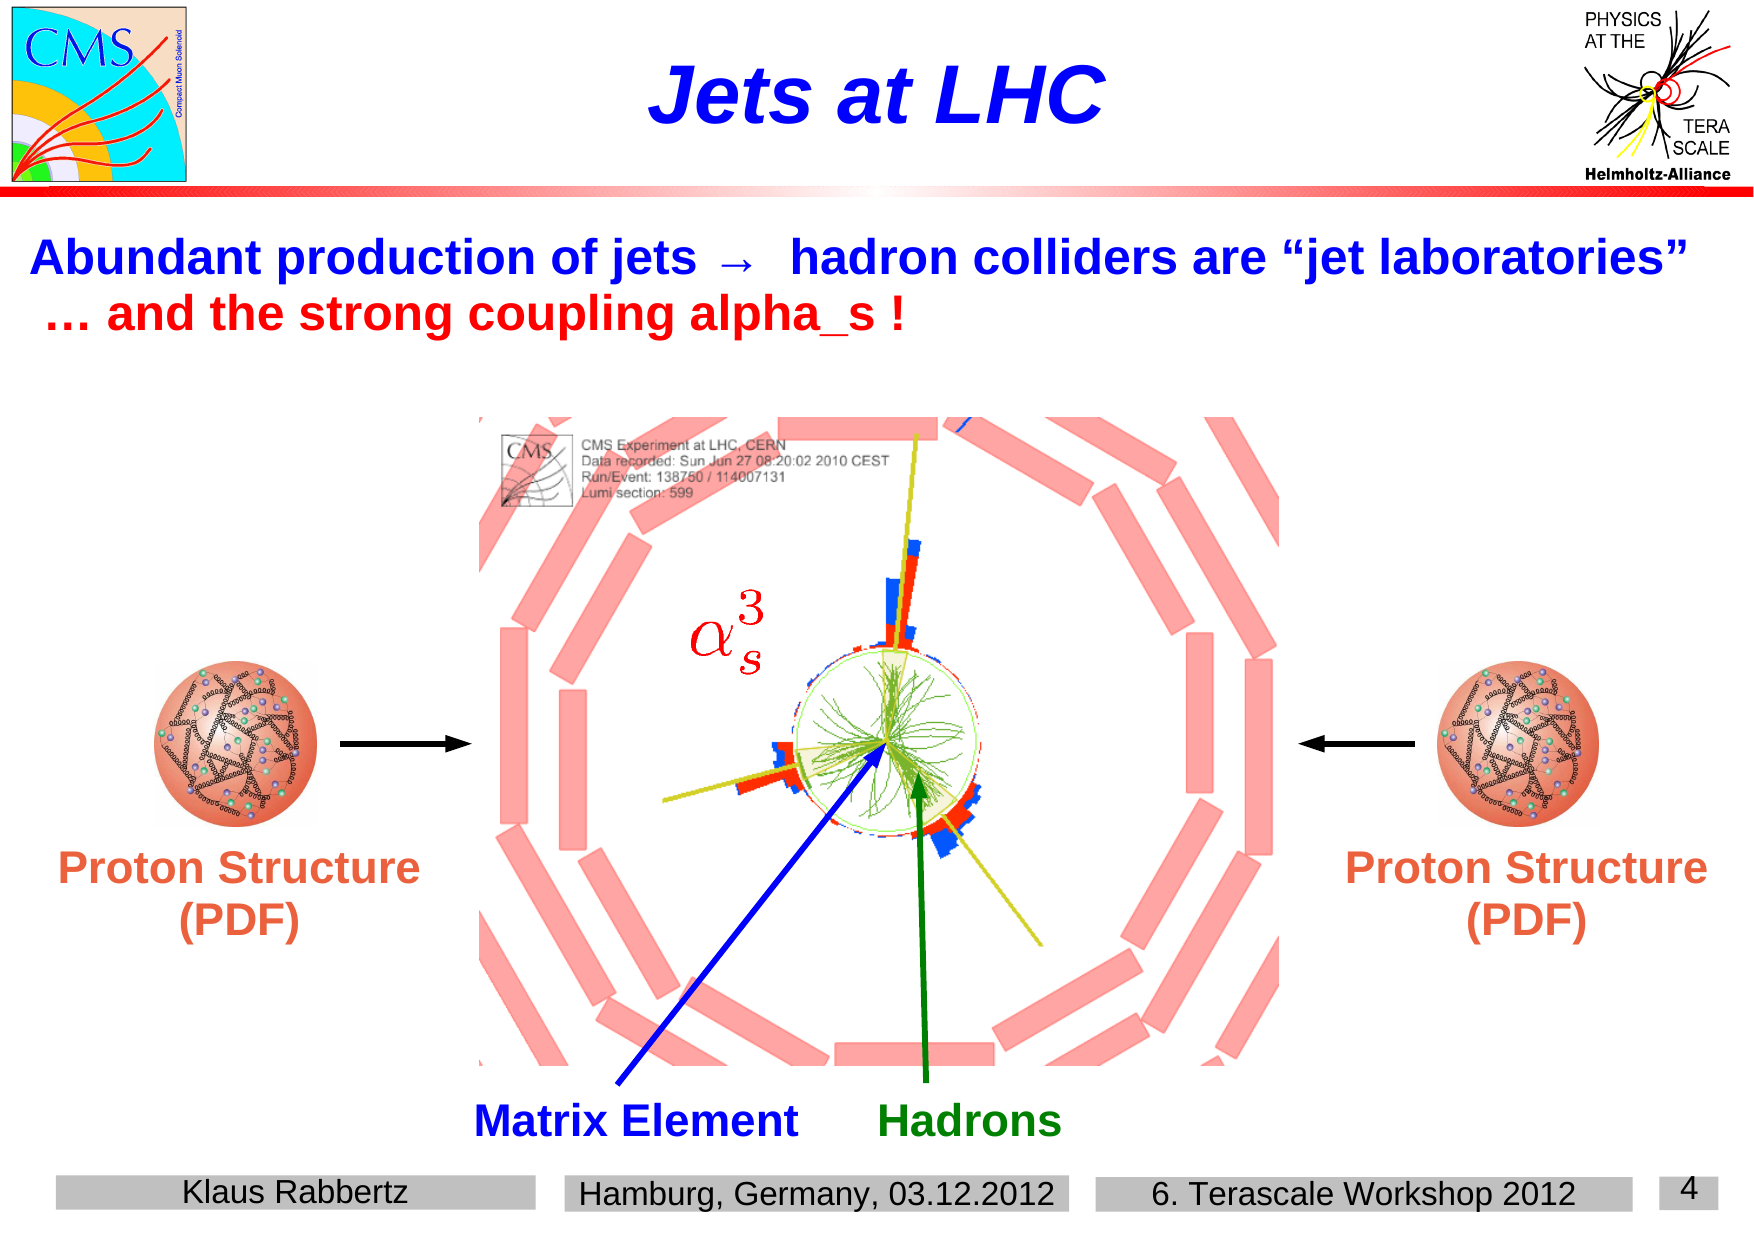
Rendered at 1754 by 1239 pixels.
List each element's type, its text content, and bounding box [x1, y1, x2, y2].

title Jets at LHC [197, 12, 1556, 178]
picture [154, 661, 317, 827]
picture [479, 417, 1279, 1066]
text_box Proton Structure (PDF) [1333, 836, 1721, 951]
text_box Abundant production of jets → hadron colliders are “jet laboratories” … and the strong coupling alpha_s ! [17, 223, 1704, 347]
picture [1437, 661, 1599, 827]
text_box Hadrons [865, 1089, 1075, 1153]
picture [1570, 3, 1744, 191]
text_box Proton Structure (PDF) [45, 836, 434, 951]
text_box Matrix Element [461, 1089, 812, 1153]
picture [11, 6, 187, 182]
